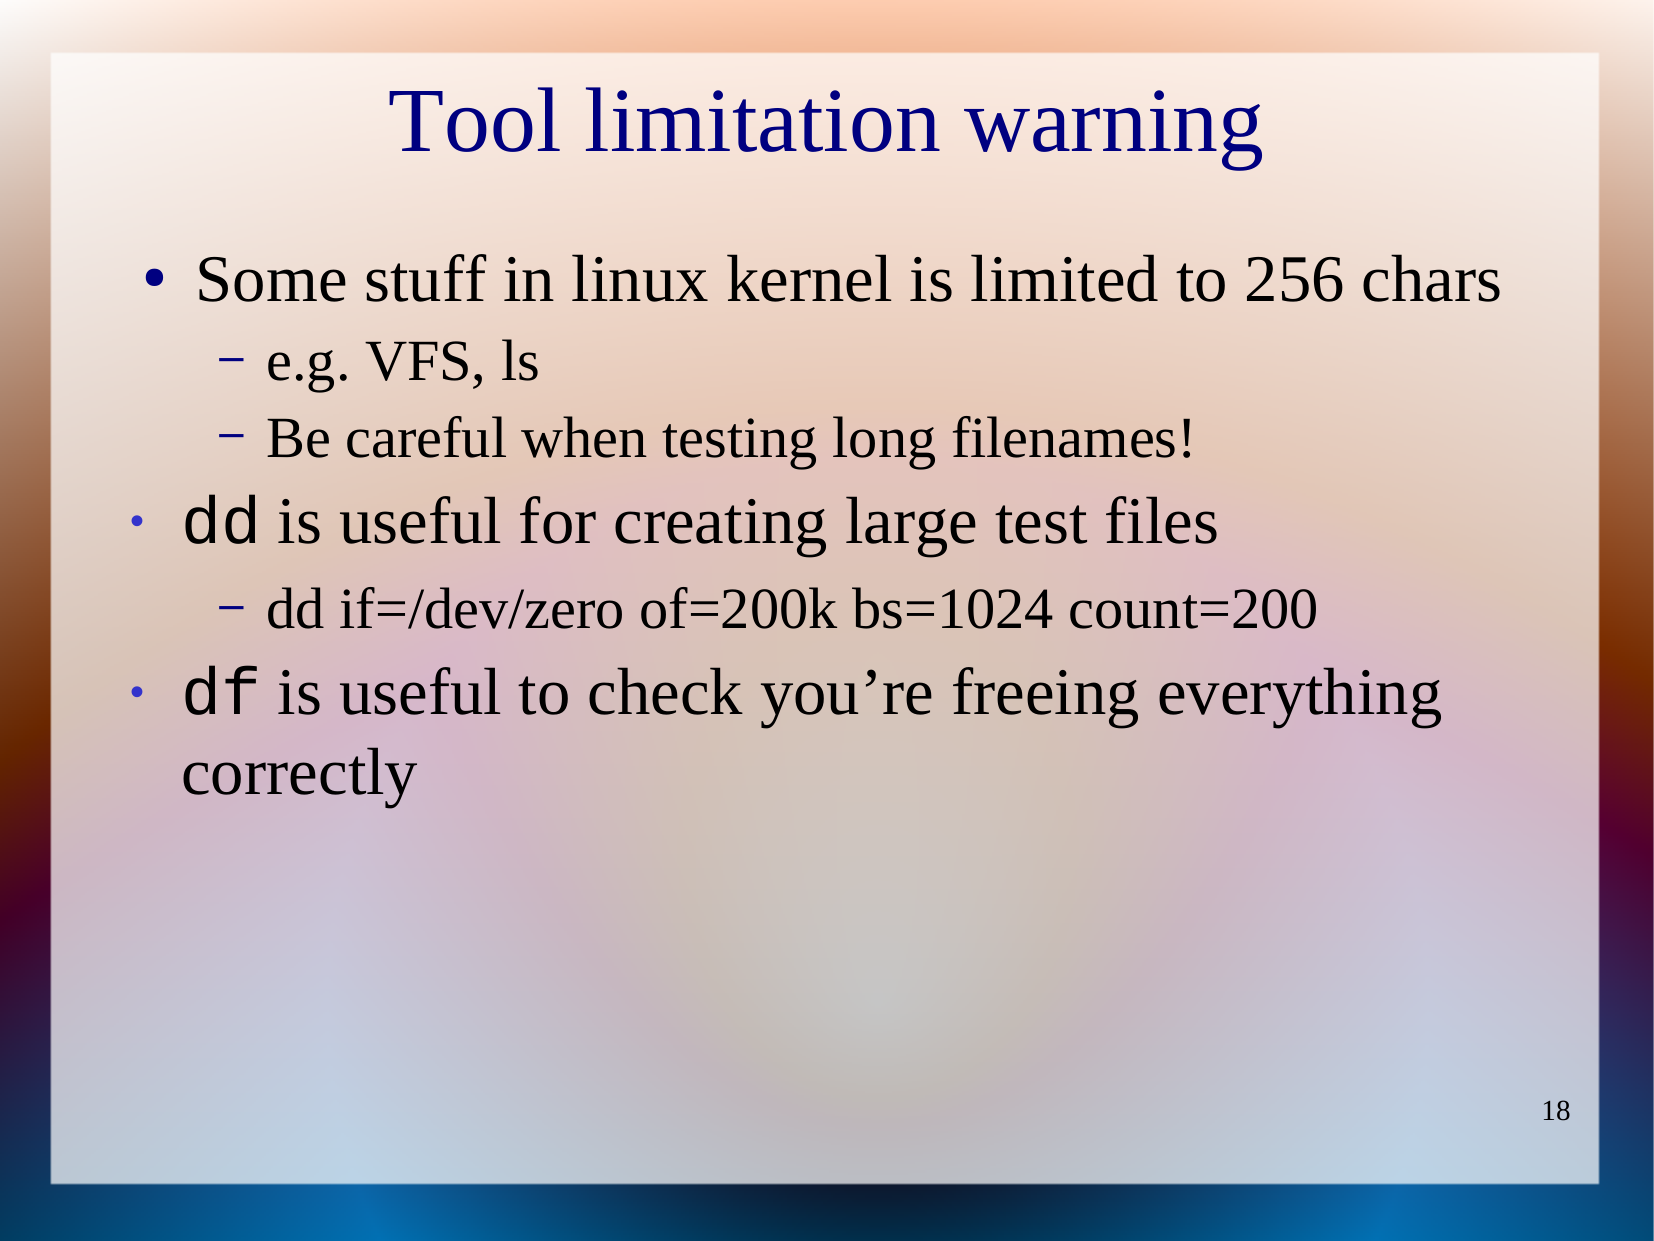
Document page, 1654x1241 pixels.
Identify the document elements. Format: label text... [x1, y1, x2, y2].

picture [0, 0, 1654, 1241]
list Some stuff in linux kernel is limited to 256 chars e.g. VFS, ls Be careful when testing long filenames! dd is useful for creating large test files dd if=/dev/zero of=200k bs=1024 count=200 df is useful to check you’re freeing everything correctly [110, 234, 1620, 1109]
title Tool limitation warning [37, 38, 1618, 180]
